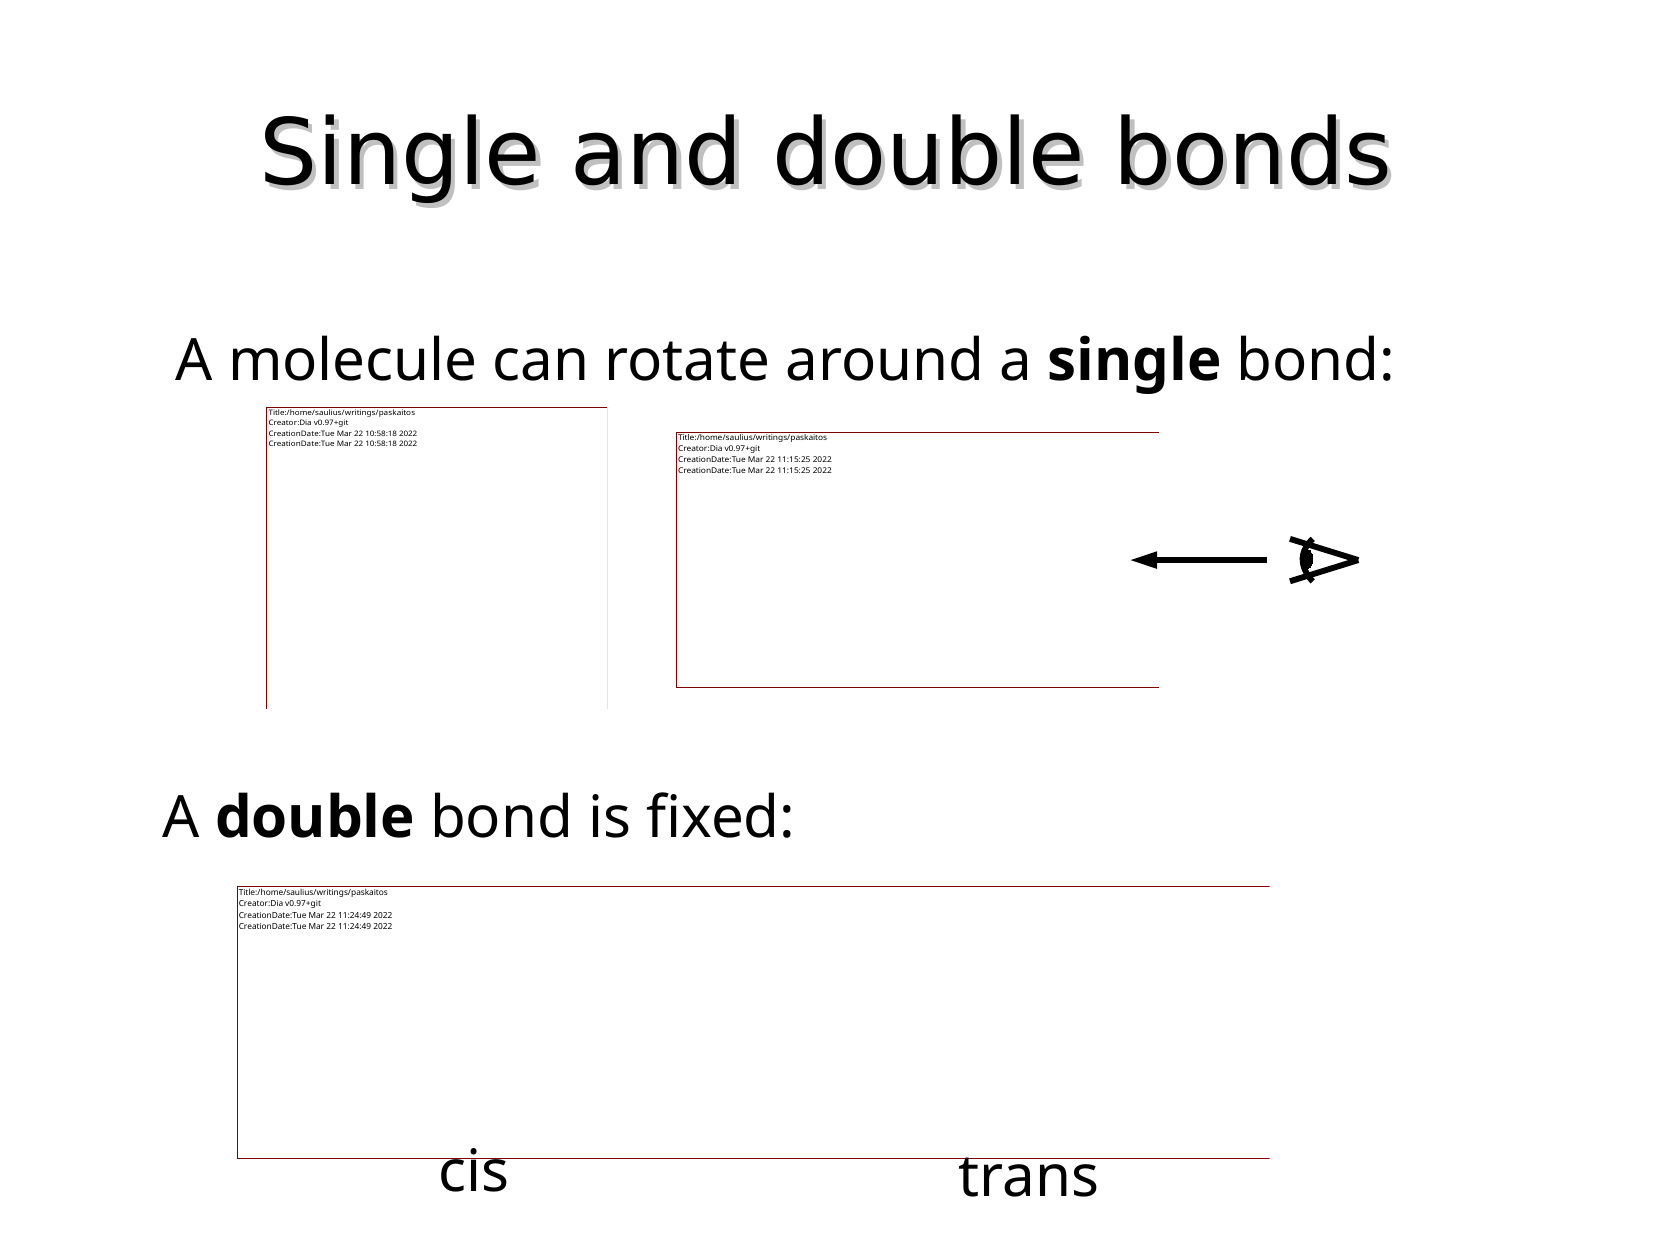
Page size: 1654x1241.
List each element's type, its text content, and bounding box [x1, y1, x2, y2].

text_box A double bond is fixed: [147, 767, 835, 842]
text_box [1302, 549, 1313, 569]
title Single and double bonds [82, 49, 1571, 257]
text_box trans [943, 1126, 1152, 1211]
text_box cis [423, 1122, 532, 1196]
picture [265, 406, 608, 709]
picture [675, 431, 1159, 688]
text_box A molecule can rotate around a single bond: [160, 310, 1461, 385]
picture [236, 885, 1270, 1159]
